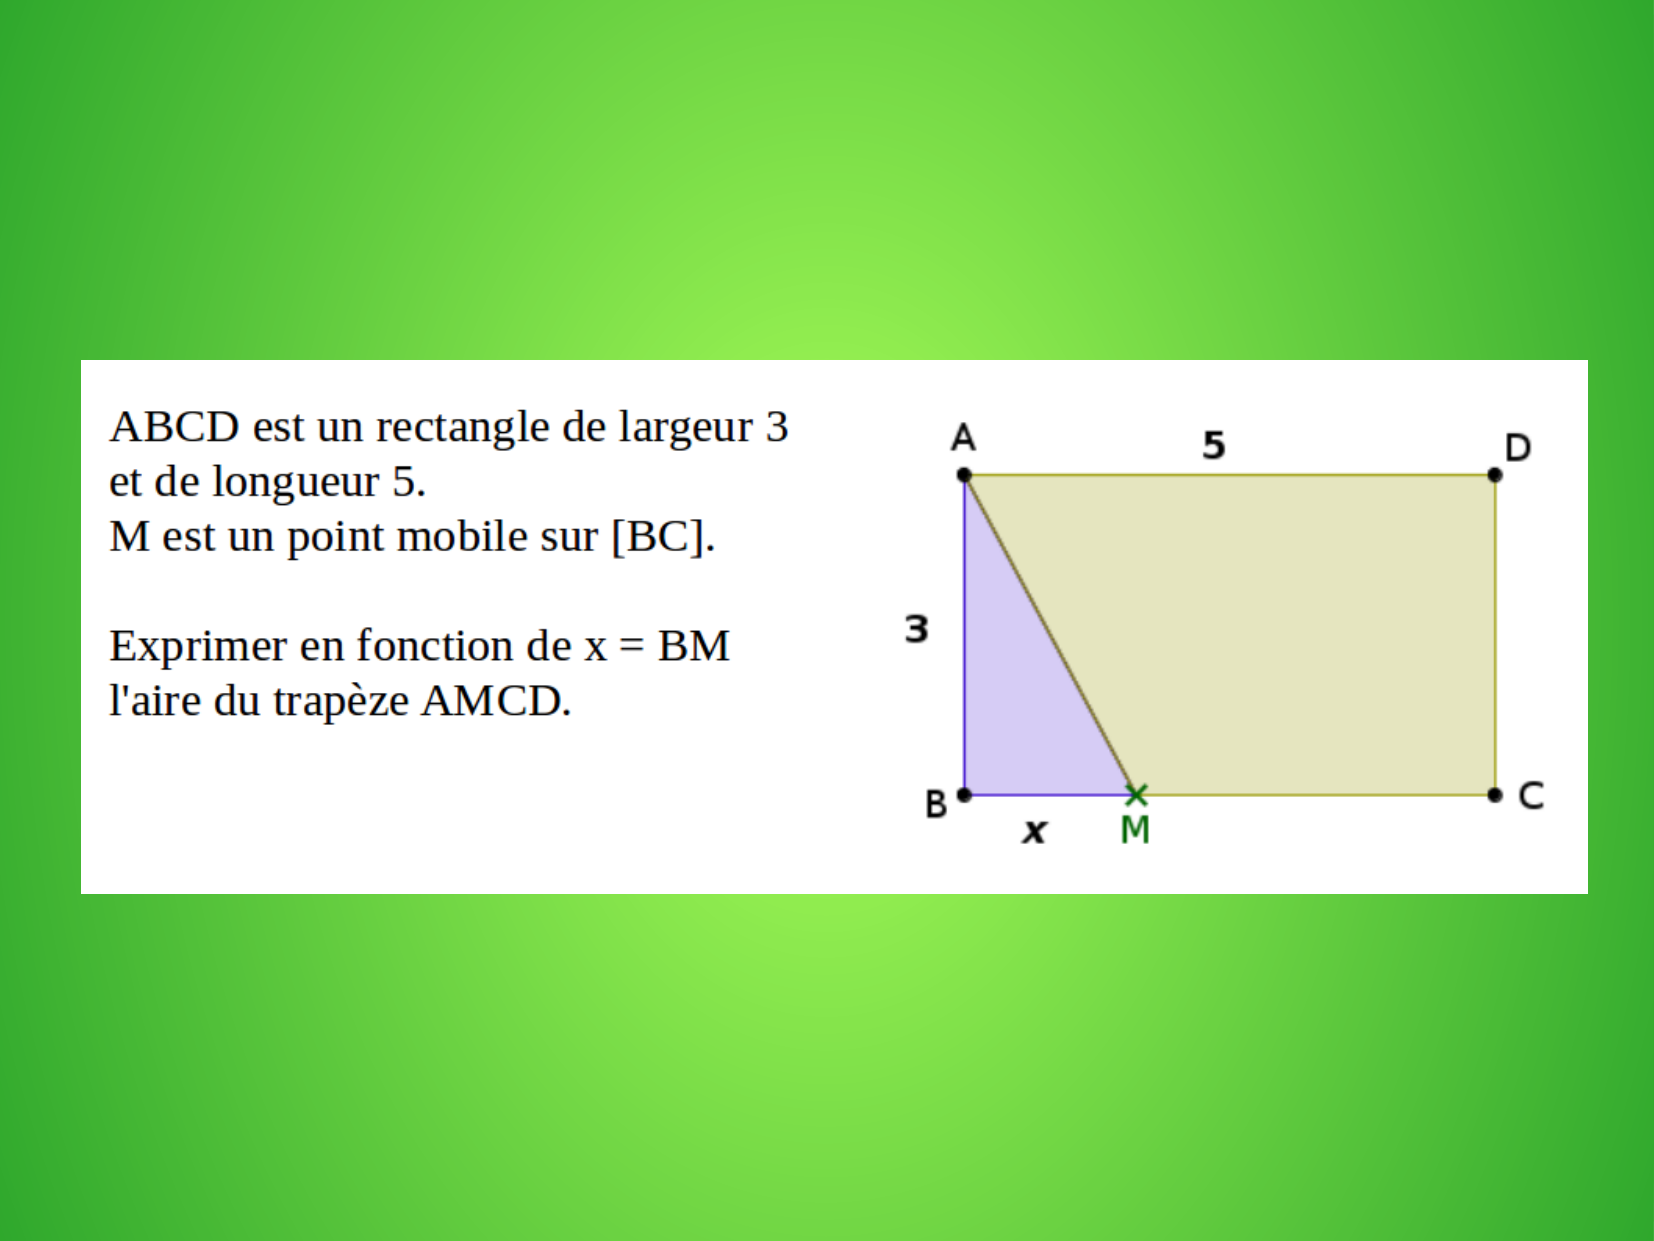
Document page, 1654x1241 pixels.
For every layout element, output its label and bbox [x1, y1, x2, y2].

picture [81, 360, 1588, 894]
